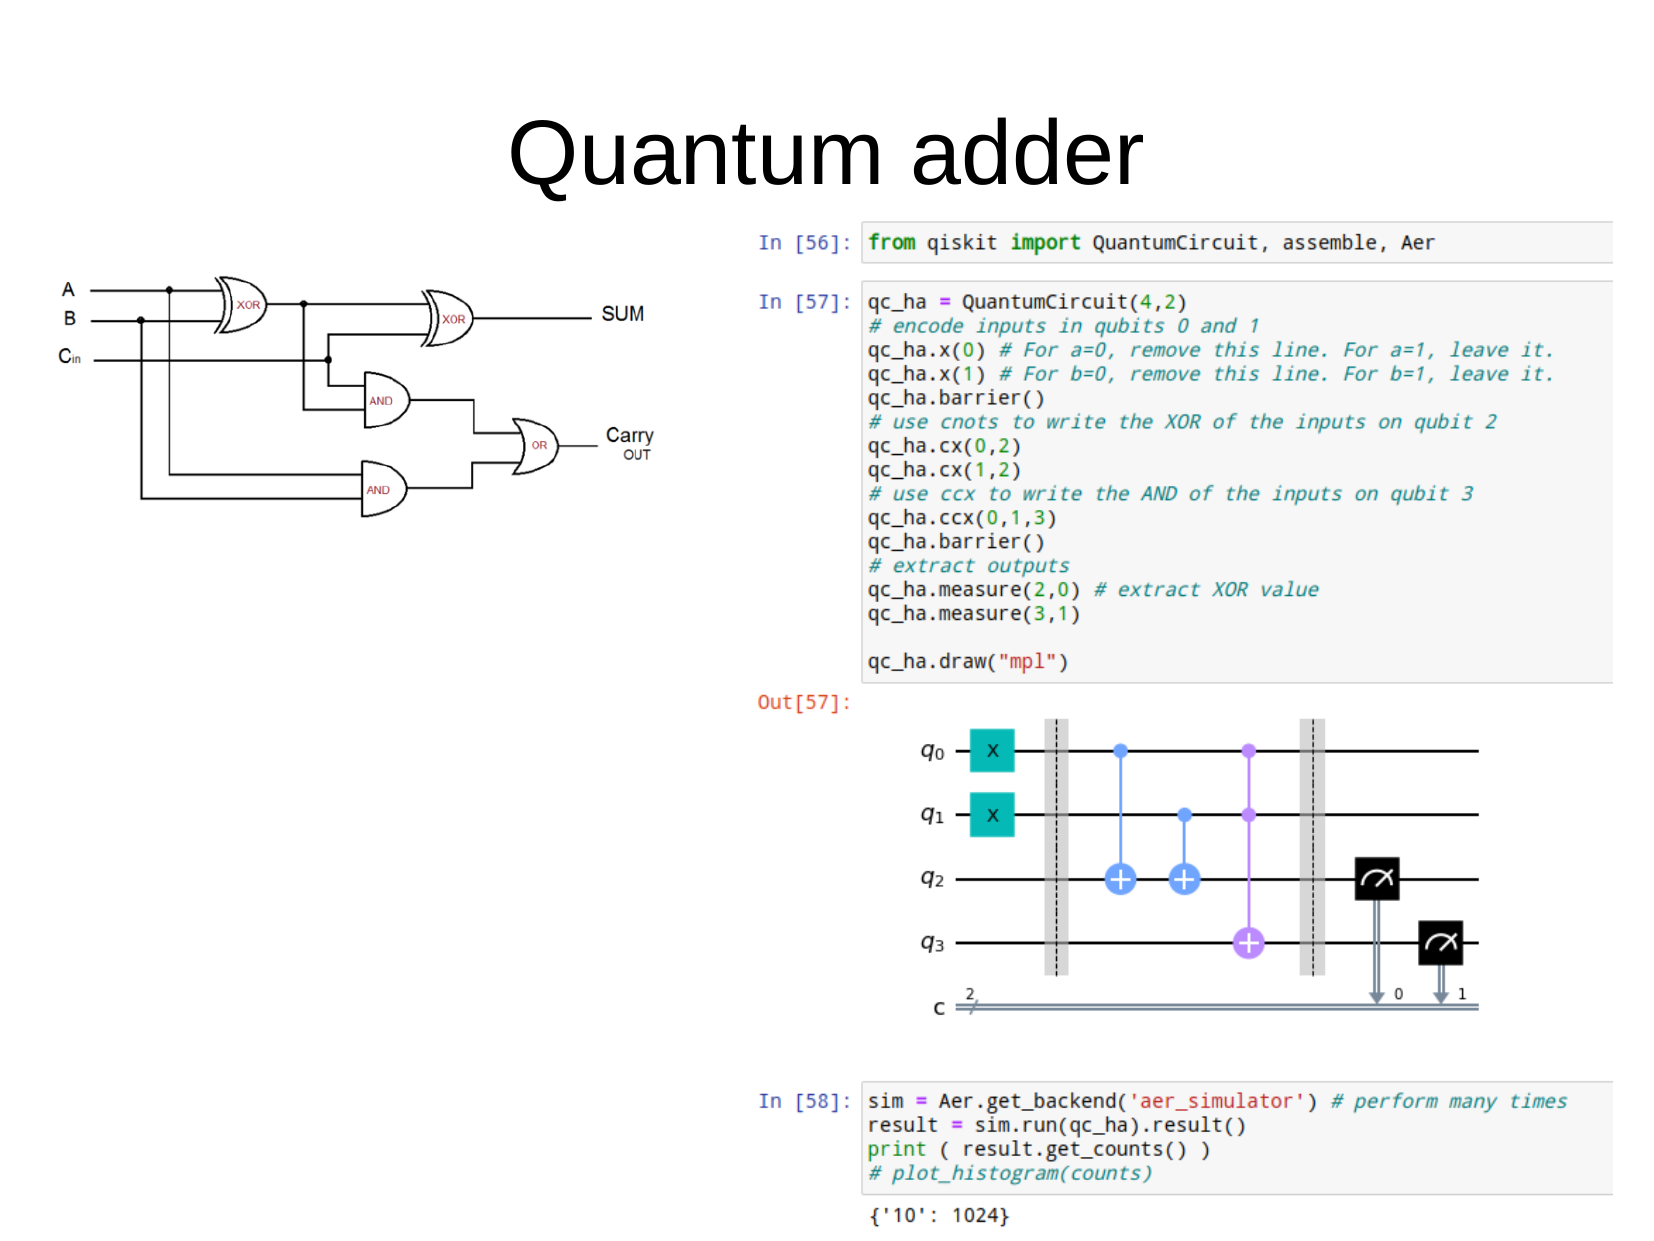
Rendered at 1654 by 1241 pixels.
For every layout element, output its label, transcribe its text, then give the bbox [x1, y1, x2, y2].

picture [48, 262, 676, 527]
picture [743, 213, 1613, 1241]
title Quantum adder [82, 49, 1571, 257]
